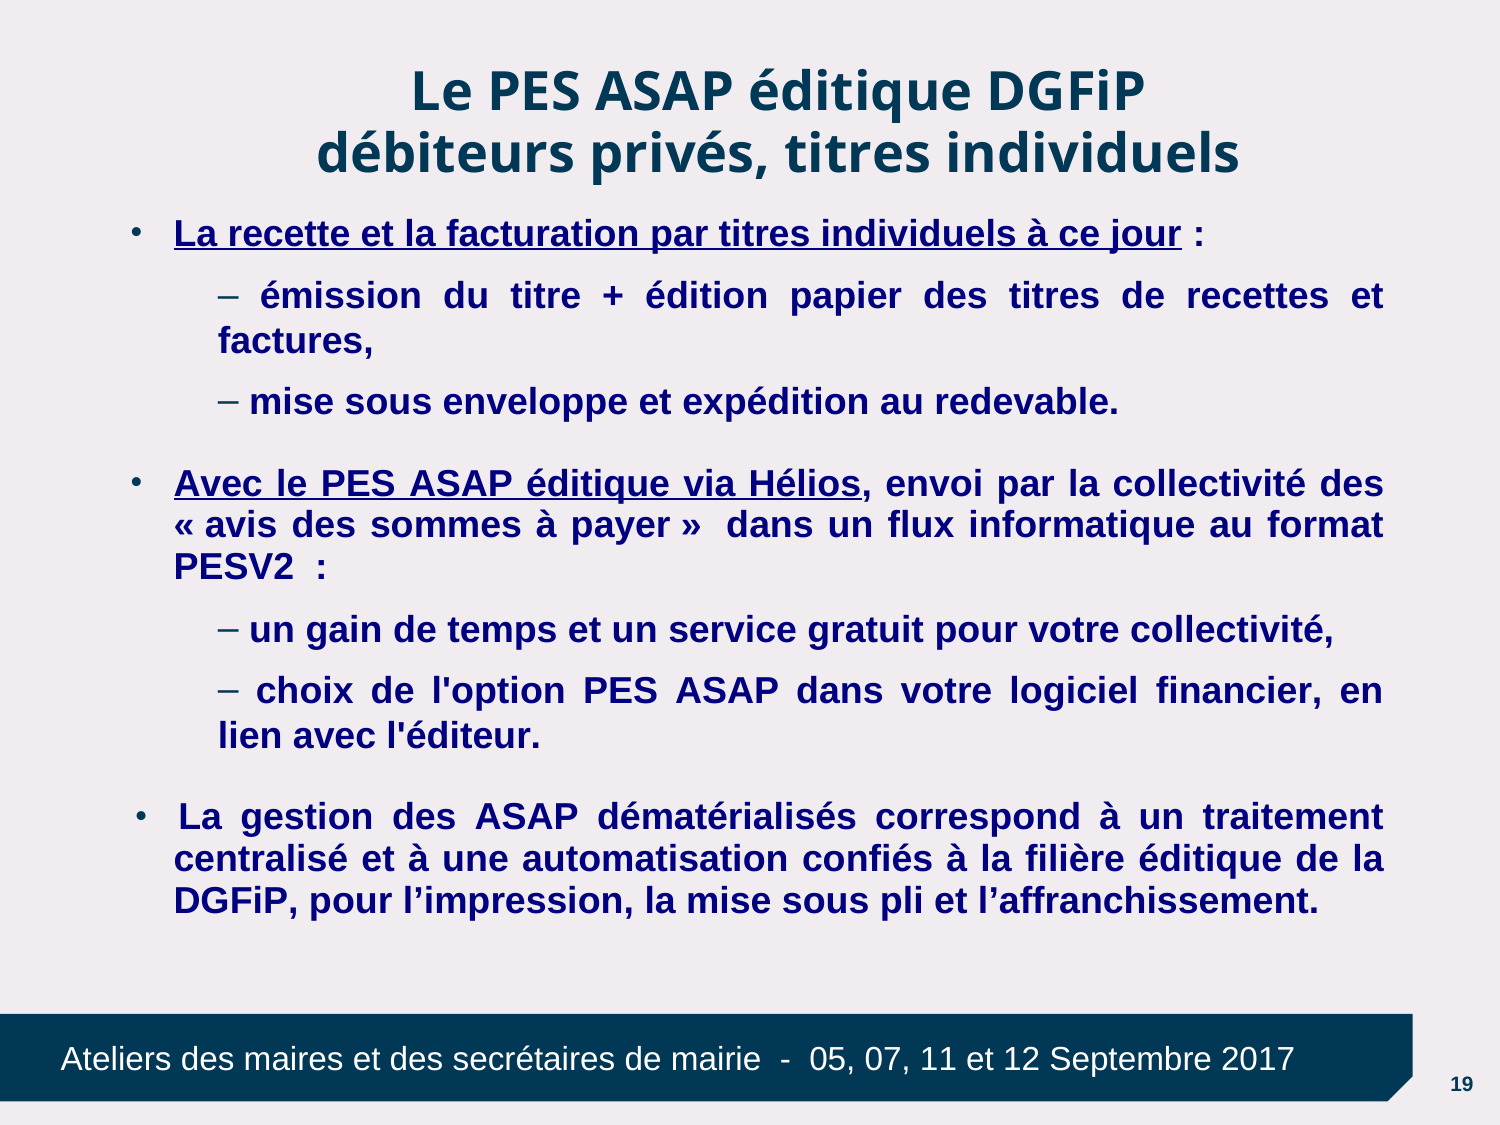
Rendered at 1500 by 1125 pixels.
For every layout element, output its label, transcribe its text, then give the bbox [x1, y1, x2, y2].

list La recette et la facturation par titres individuels à ce jour : émission du titre + édition papier des titres de recettes et factures, mise sous enveloppe et expédition au redevable. Avec le PES ASAP éditique via Hélios, envoi par la collectivité des « avis des sommes à payer » dans un flux informatique au format PESV2 : un gain de temps et un service gratuit pour votre collectivité, choix de l'option PES ASAP dans votre logiciel financier, en lien avec l'éditeur. La gestion des ASAP dématérialisés correspond à un traitement centralisé et à une automatisation confiés à la filière éditique de la DGFiP, pour l’impression, la mise sous pli et l’affranchissement. [129, 212, 1385, 993]
title Le PES ASAP éditique DGFiP débiteurs privés, titres individuels [121, 59, 1436, 187]
